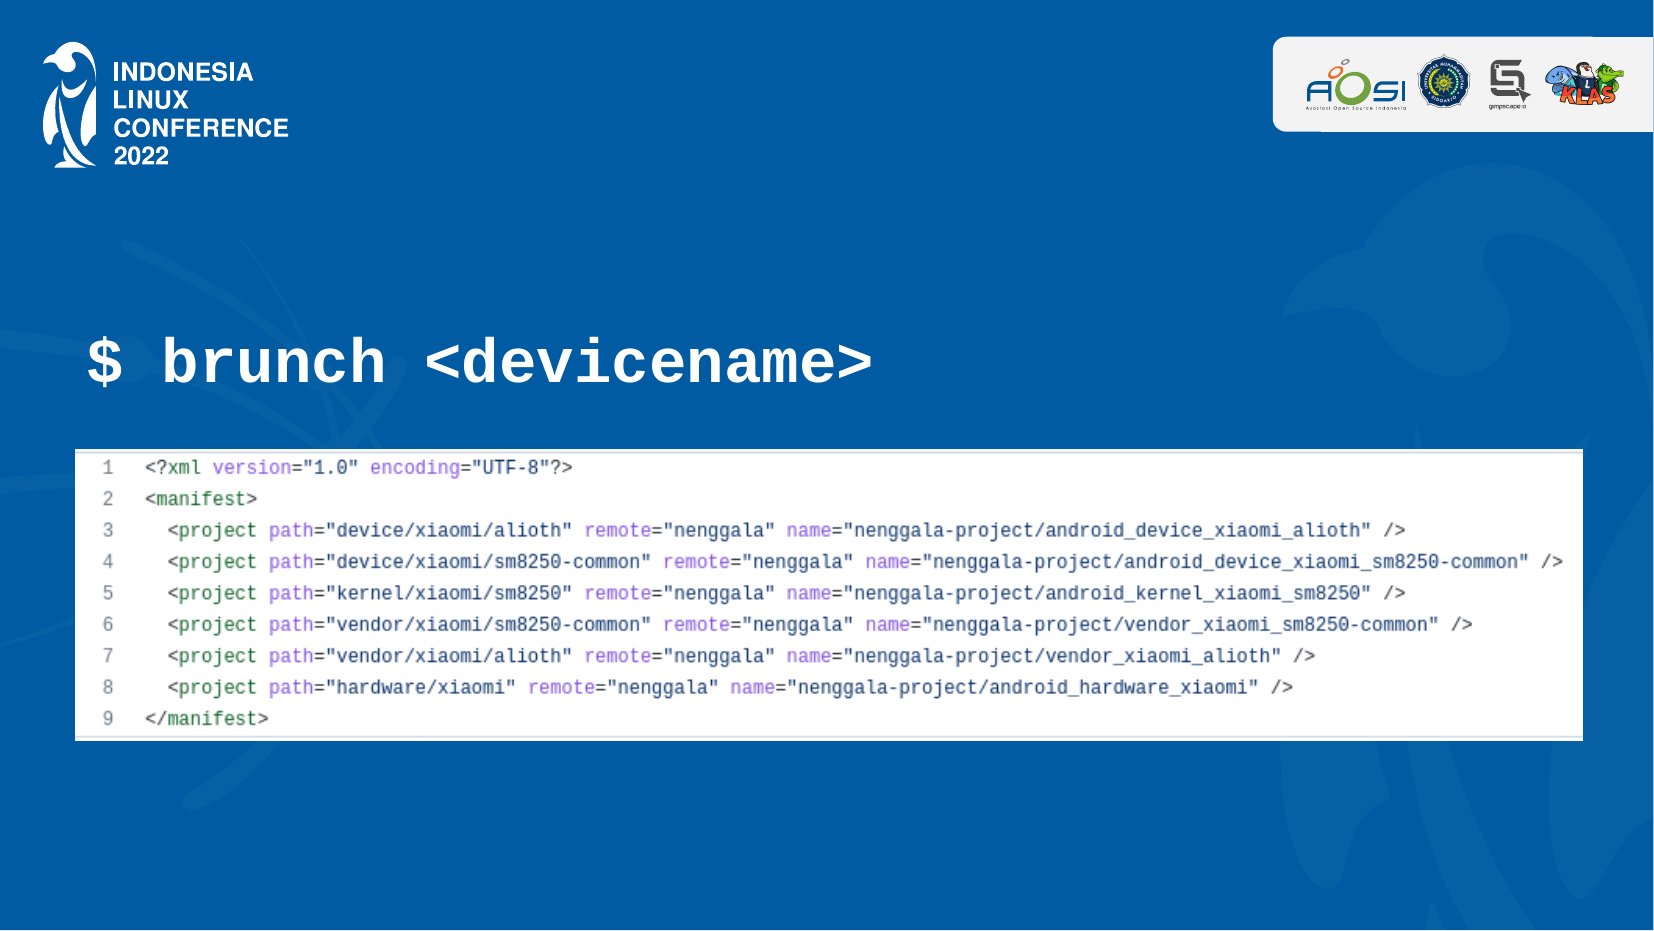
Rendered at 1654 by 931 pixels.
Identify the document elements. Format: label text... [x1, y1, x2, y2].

picture [1417, 54, 1471, 108]
picture [1545, 62, 1624, 105]
picture [75, 449, 1583, 741]
title $ brunch <devicename> [86, 300, 1576, 431]
